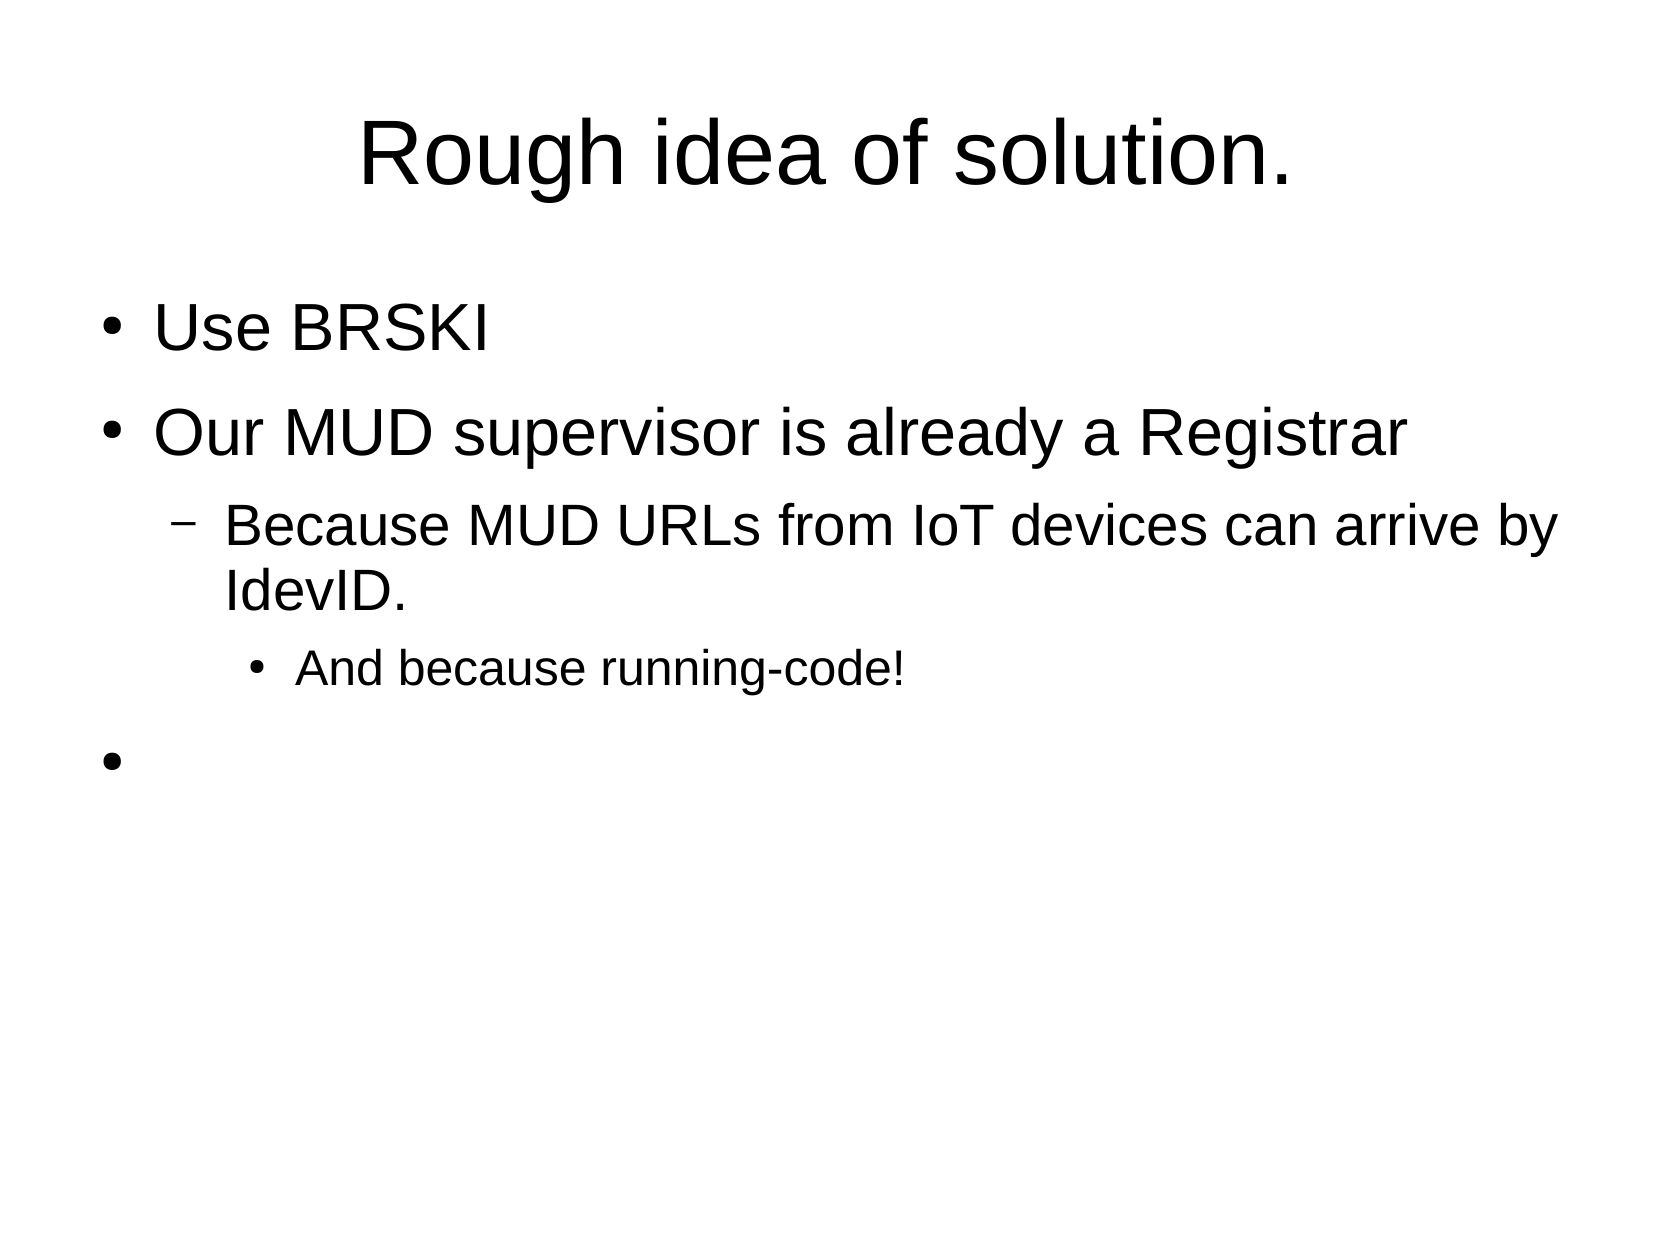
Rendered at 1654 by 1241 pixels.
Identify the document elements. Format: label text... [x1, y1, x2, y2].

title Rough idea of solution. [82, 49, 1571, 257]
list Use BRSKI Our MUD supervisor is already a Registrar Because MUD URLs from IoT devices can arrive by IdevID. And because running-code! [82, 290, 1571, 1010]
